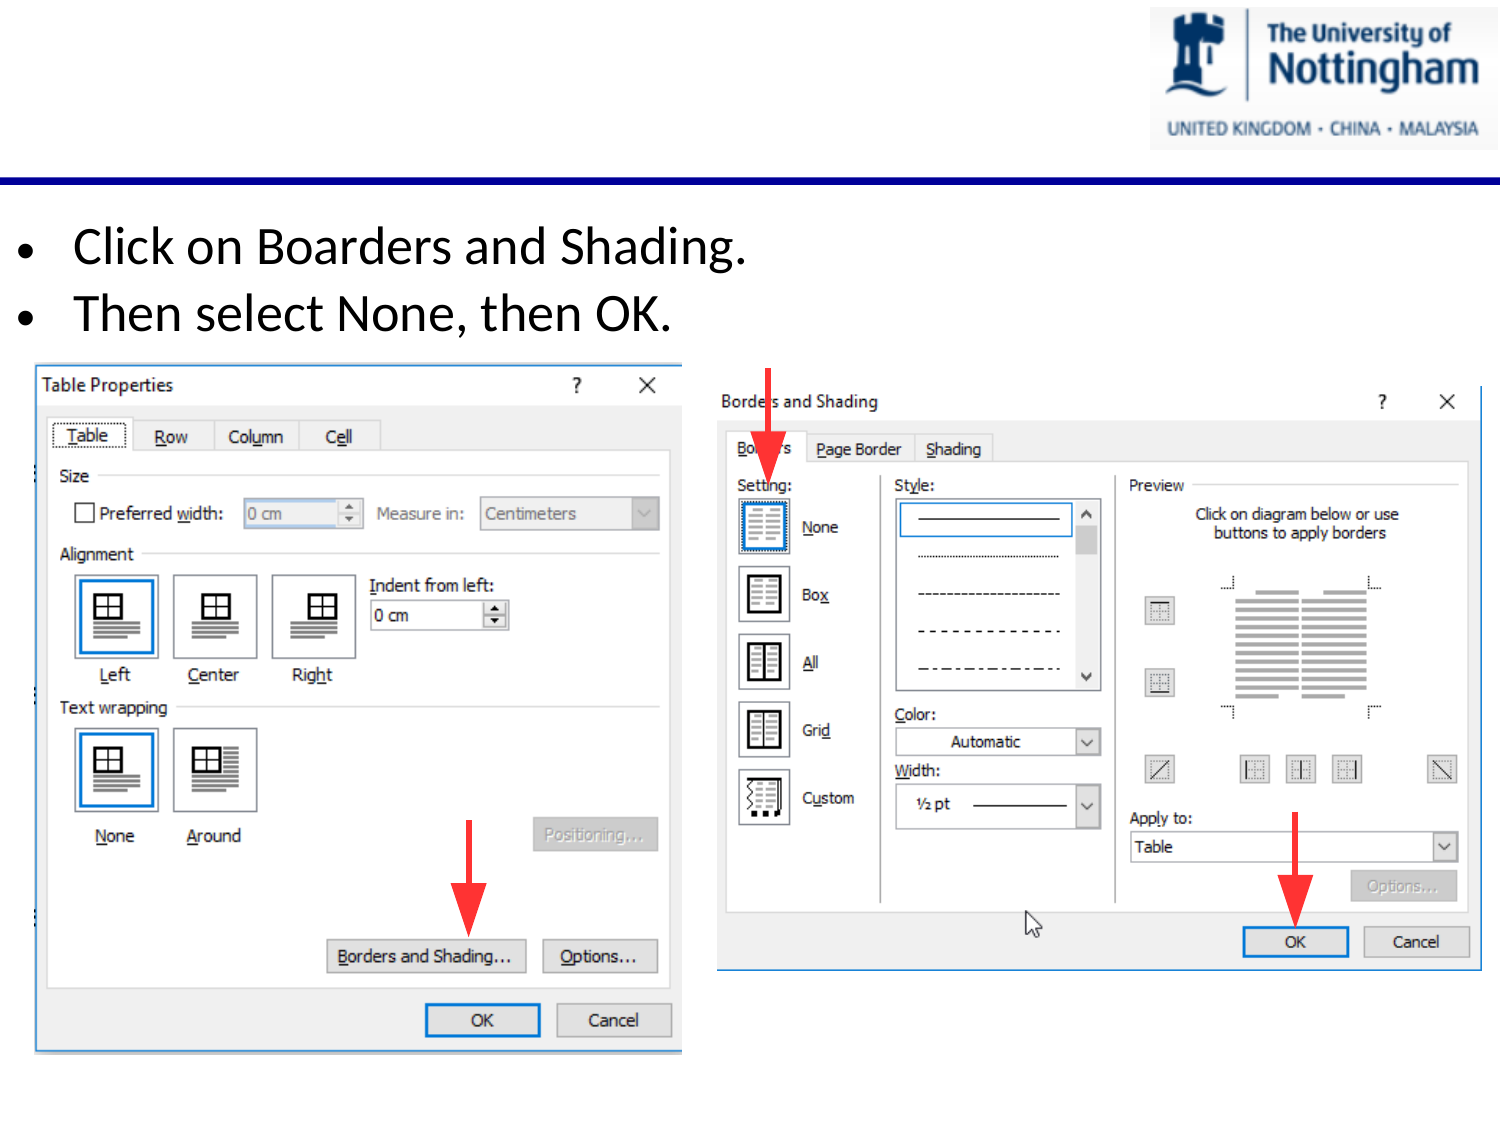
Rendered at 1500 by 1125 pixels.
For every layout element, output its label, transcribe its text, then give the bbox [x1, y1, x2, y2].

picture [717, 386, 1482, 971]
picture [1150, 7, 1498, 150]
text_box Click on Boarders and Shading. Then select None, then OK. [2, 216, 1215, 373]
picture [34, 362, 682, 1055]
